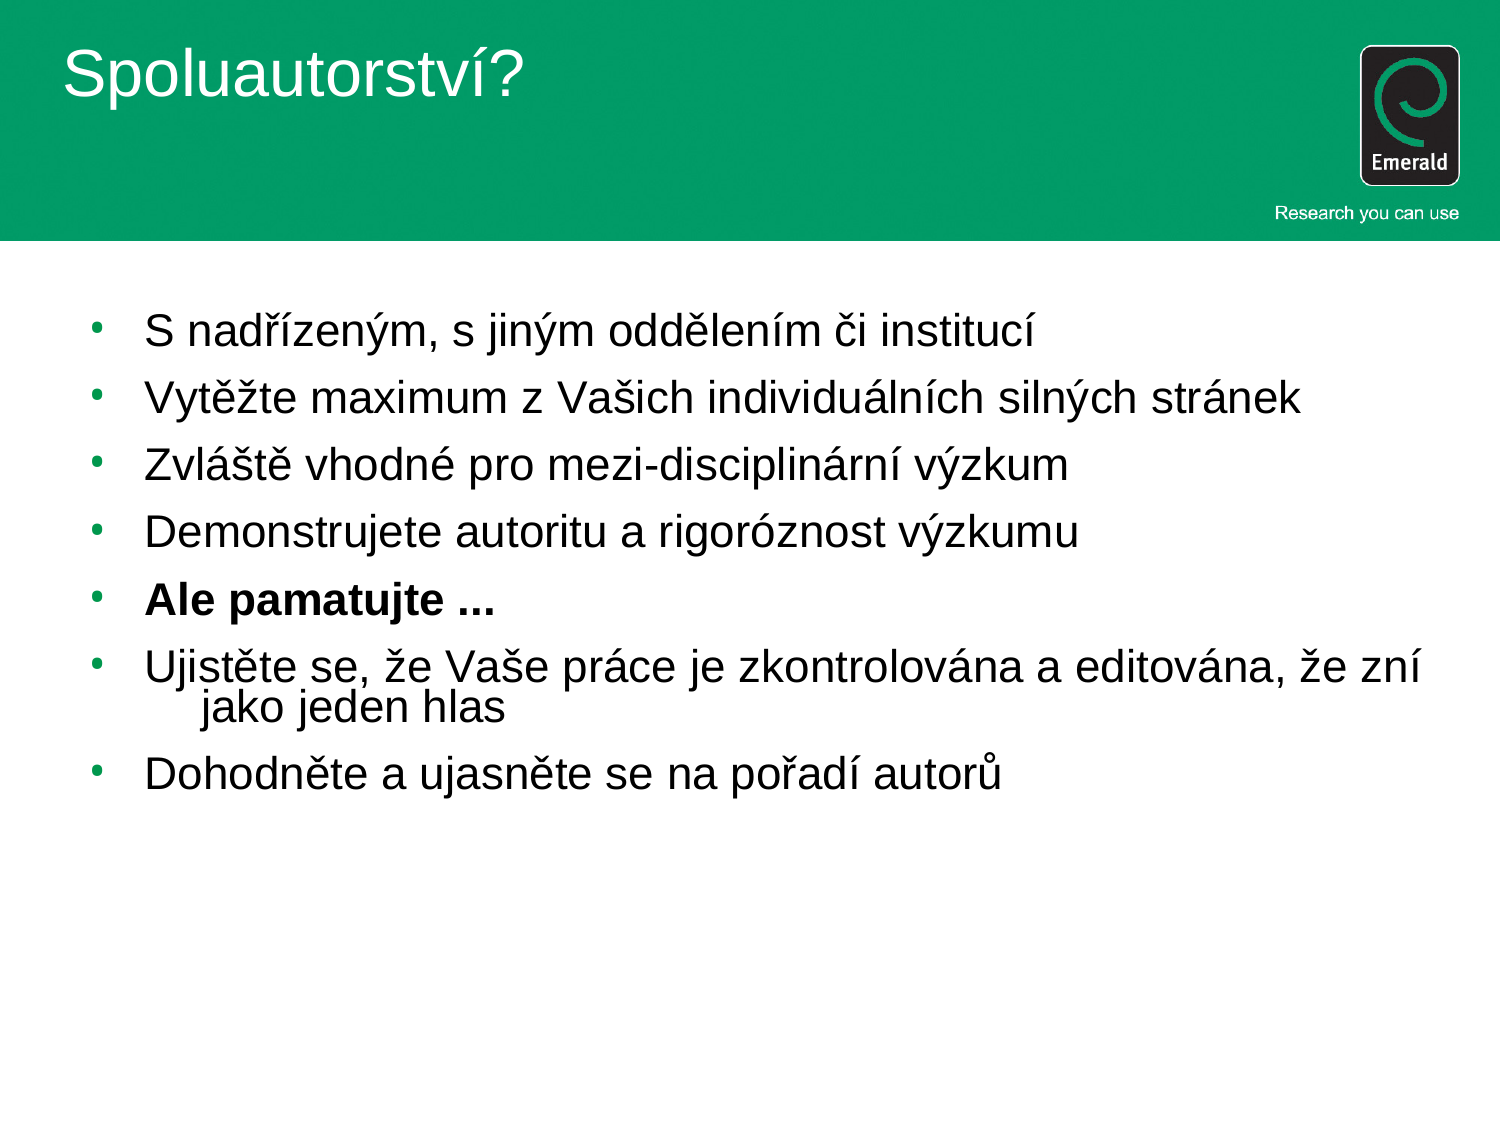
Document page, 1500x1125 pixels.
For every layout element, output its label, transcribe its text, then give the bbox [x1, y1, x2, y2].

title Spoluautorství? [62, 38, 1250, 220]
list S nadřízeným, s jiným oddělením či institucí Vytěžte maximum z Vašich individuálních silných stránek Zvláště vhodné pro mezi-disciplinární výzkum Demonstrujete autoritu a rigoróznost výzkumu Ale pamatujte ... Ujistěte se, že Vaše práce je zkontrolována a editována, že zní jako jeden hlas Dohodněte a ujasněte se na pořadí autorů [88, 314, 1438, 951]
